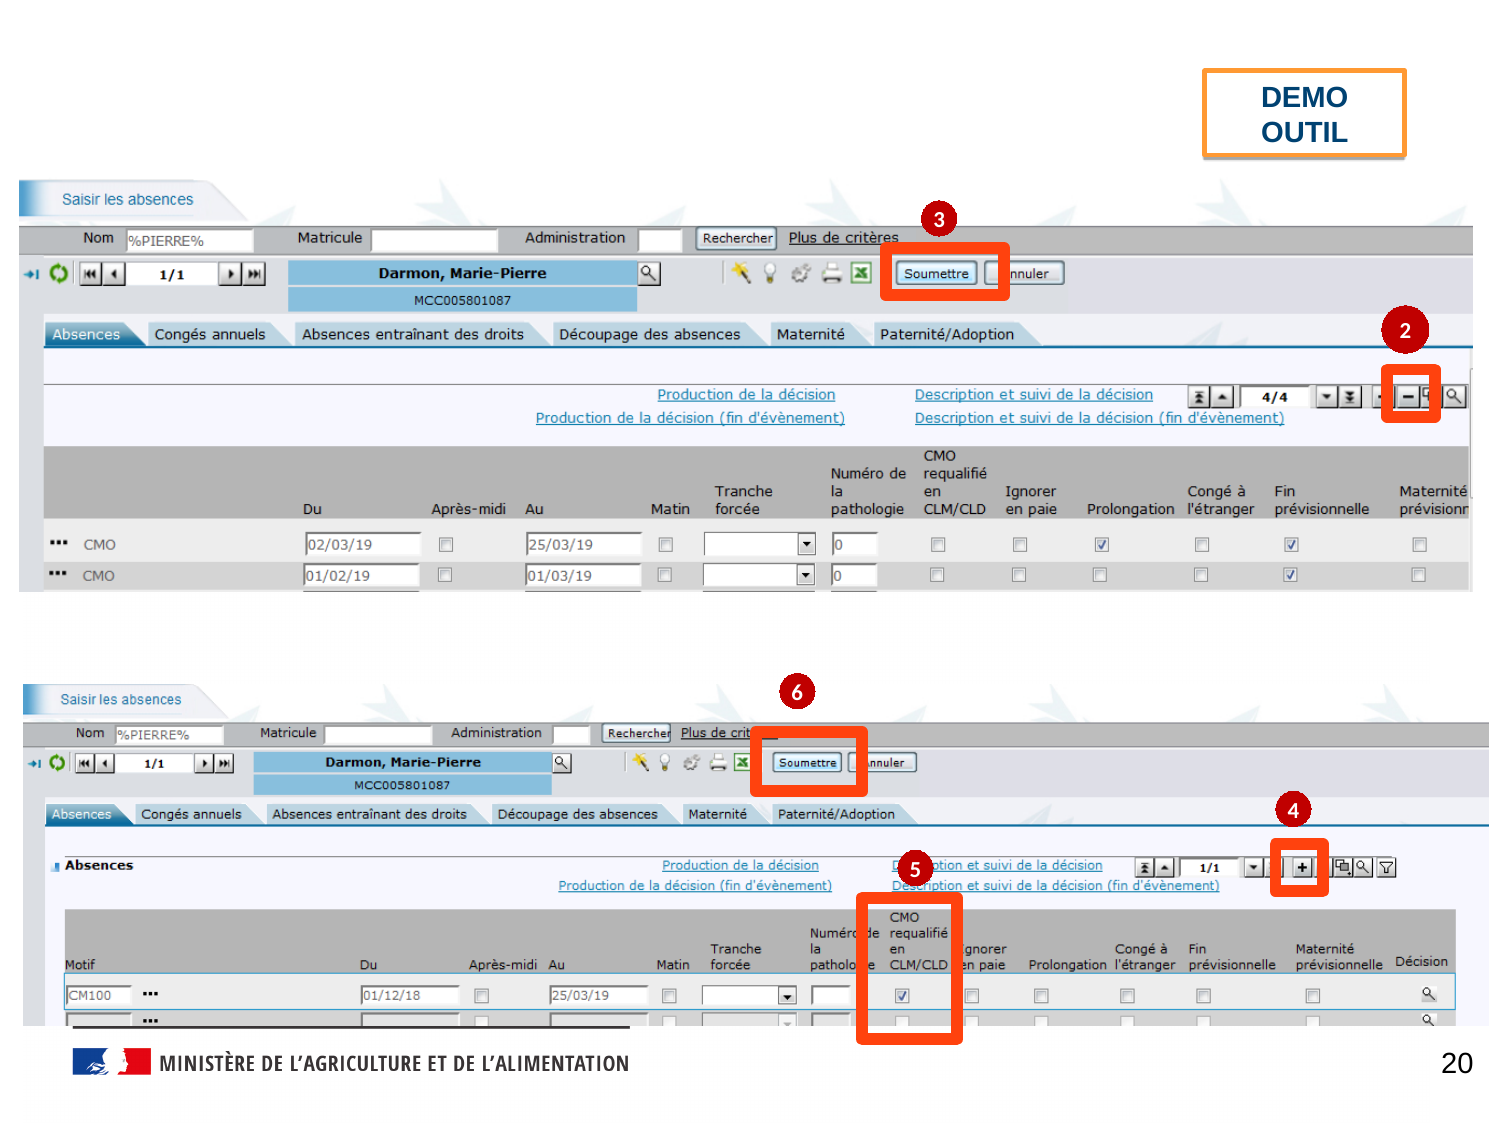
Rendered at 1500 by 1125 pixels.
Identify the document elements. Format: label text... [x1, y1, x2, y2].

text_box 2 [1381, 305, 1429, 354]
picture [19, 177, 1489, 1123]
text_box 3 [921, 200, 957, 237]
text_box 4 [1275, 791, 1312, 827]
text_box 6 [779, 673, 816, 709]
text_box 5 [897, 850, 934, 886]
text_box DEMO OUTIL [1204, 70, 1405, 155]
